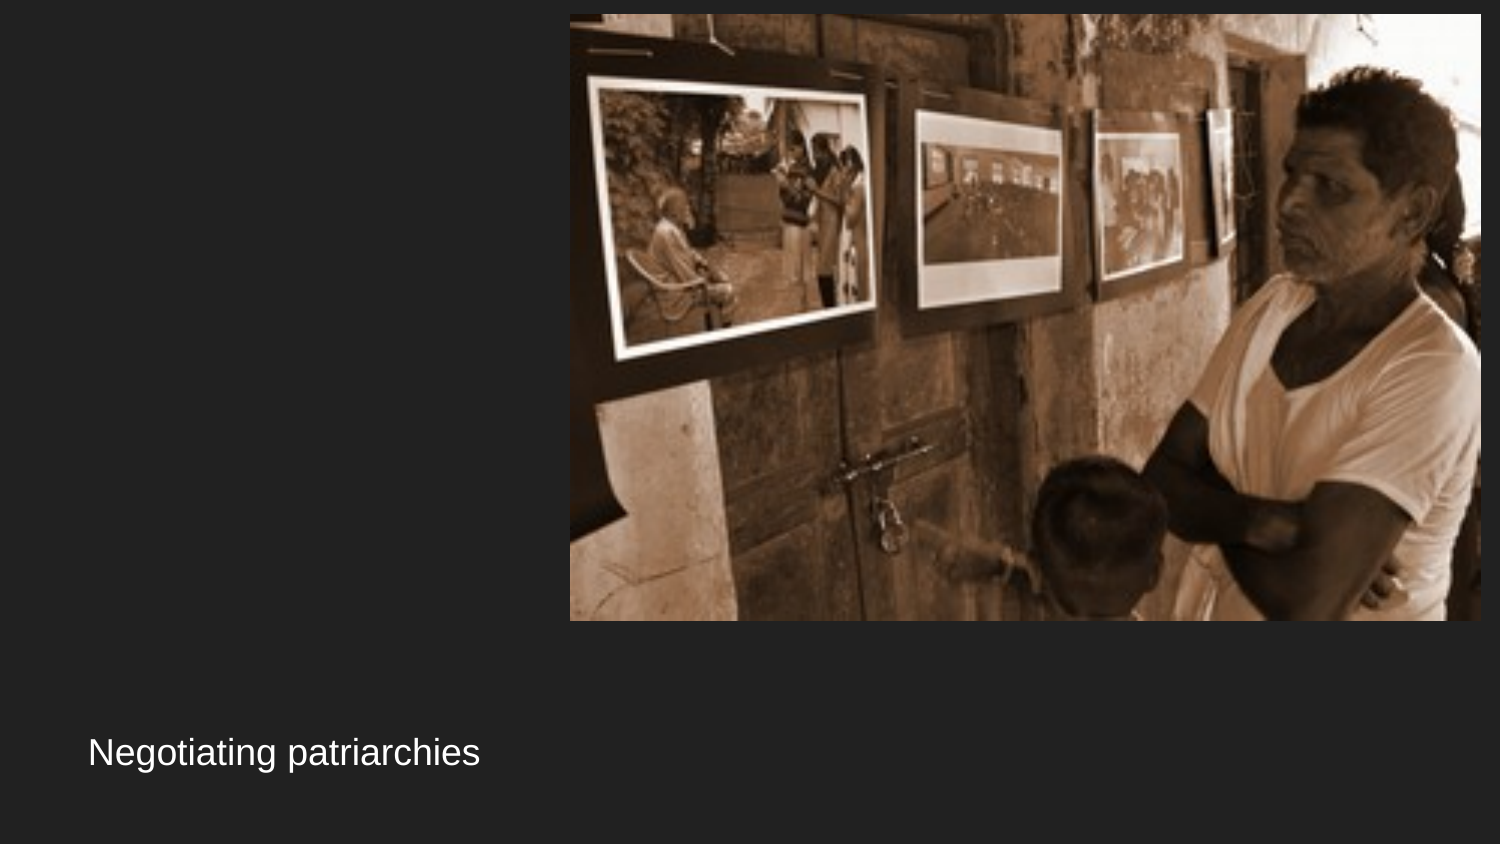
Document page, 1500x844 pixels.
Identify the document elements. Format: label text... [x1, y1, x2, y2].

picture [570, 14, 1481, 621]
title Negotiating patriarchies [72, 712, 910, 807]
